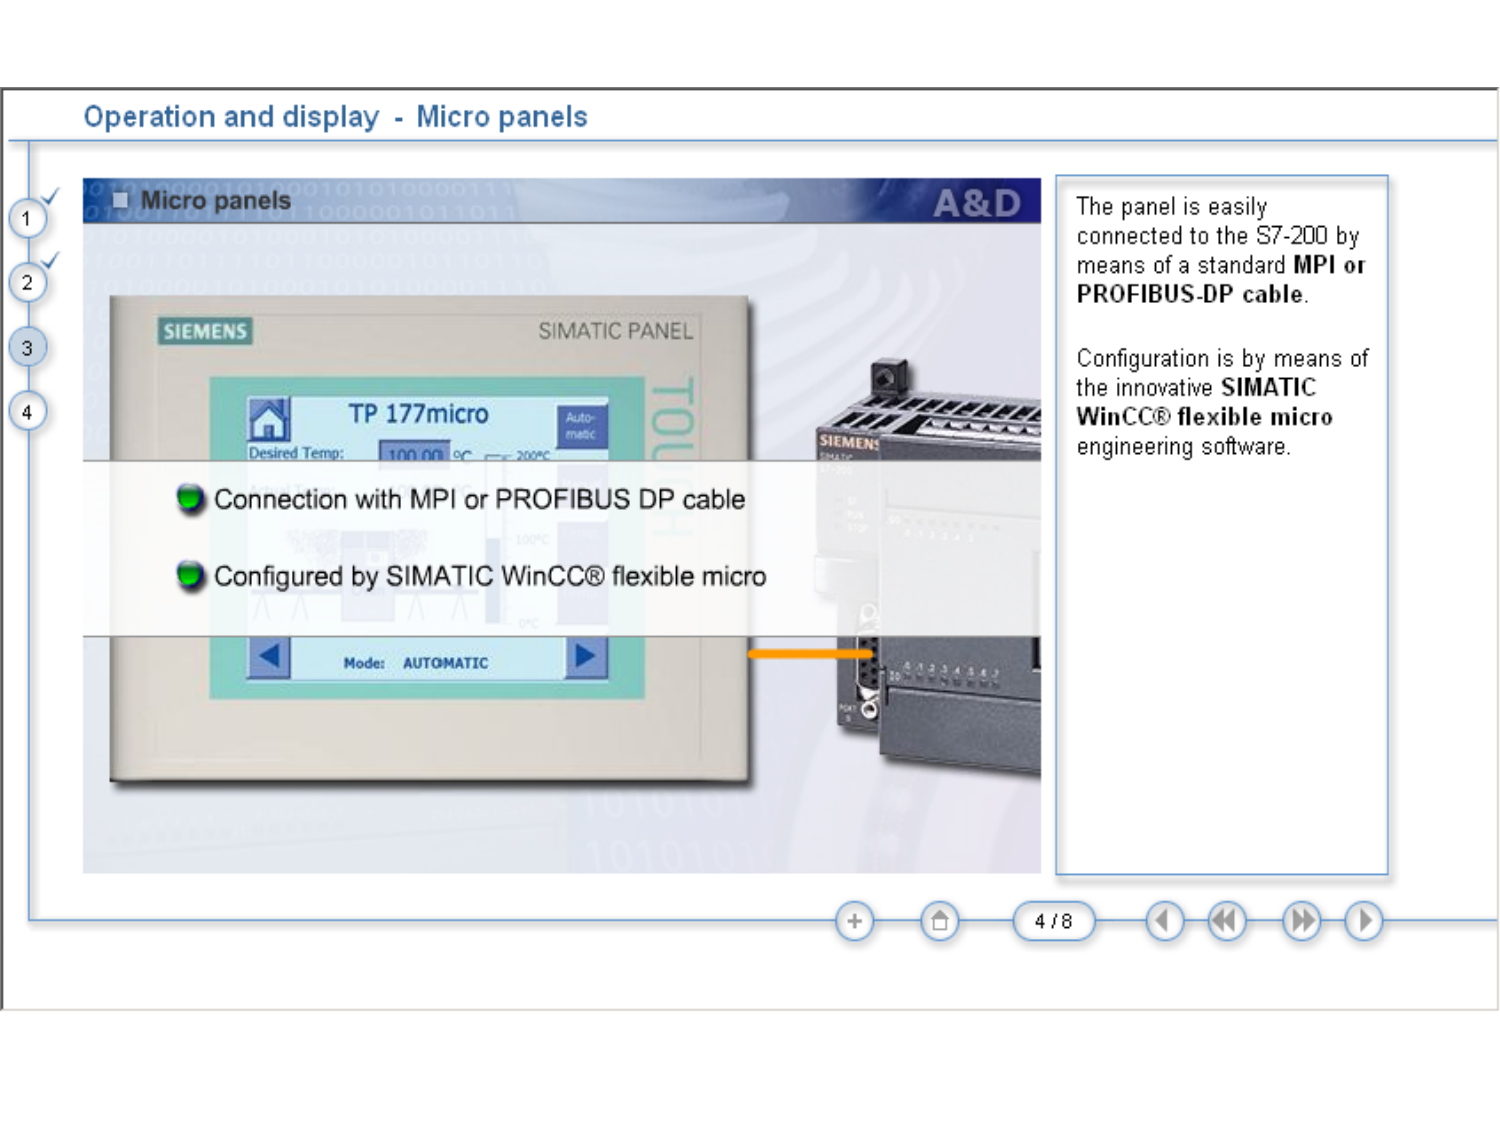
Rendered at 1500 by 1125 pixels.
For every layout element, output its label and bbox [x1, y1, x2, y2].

picture [0, 87, 1500, 1013]
